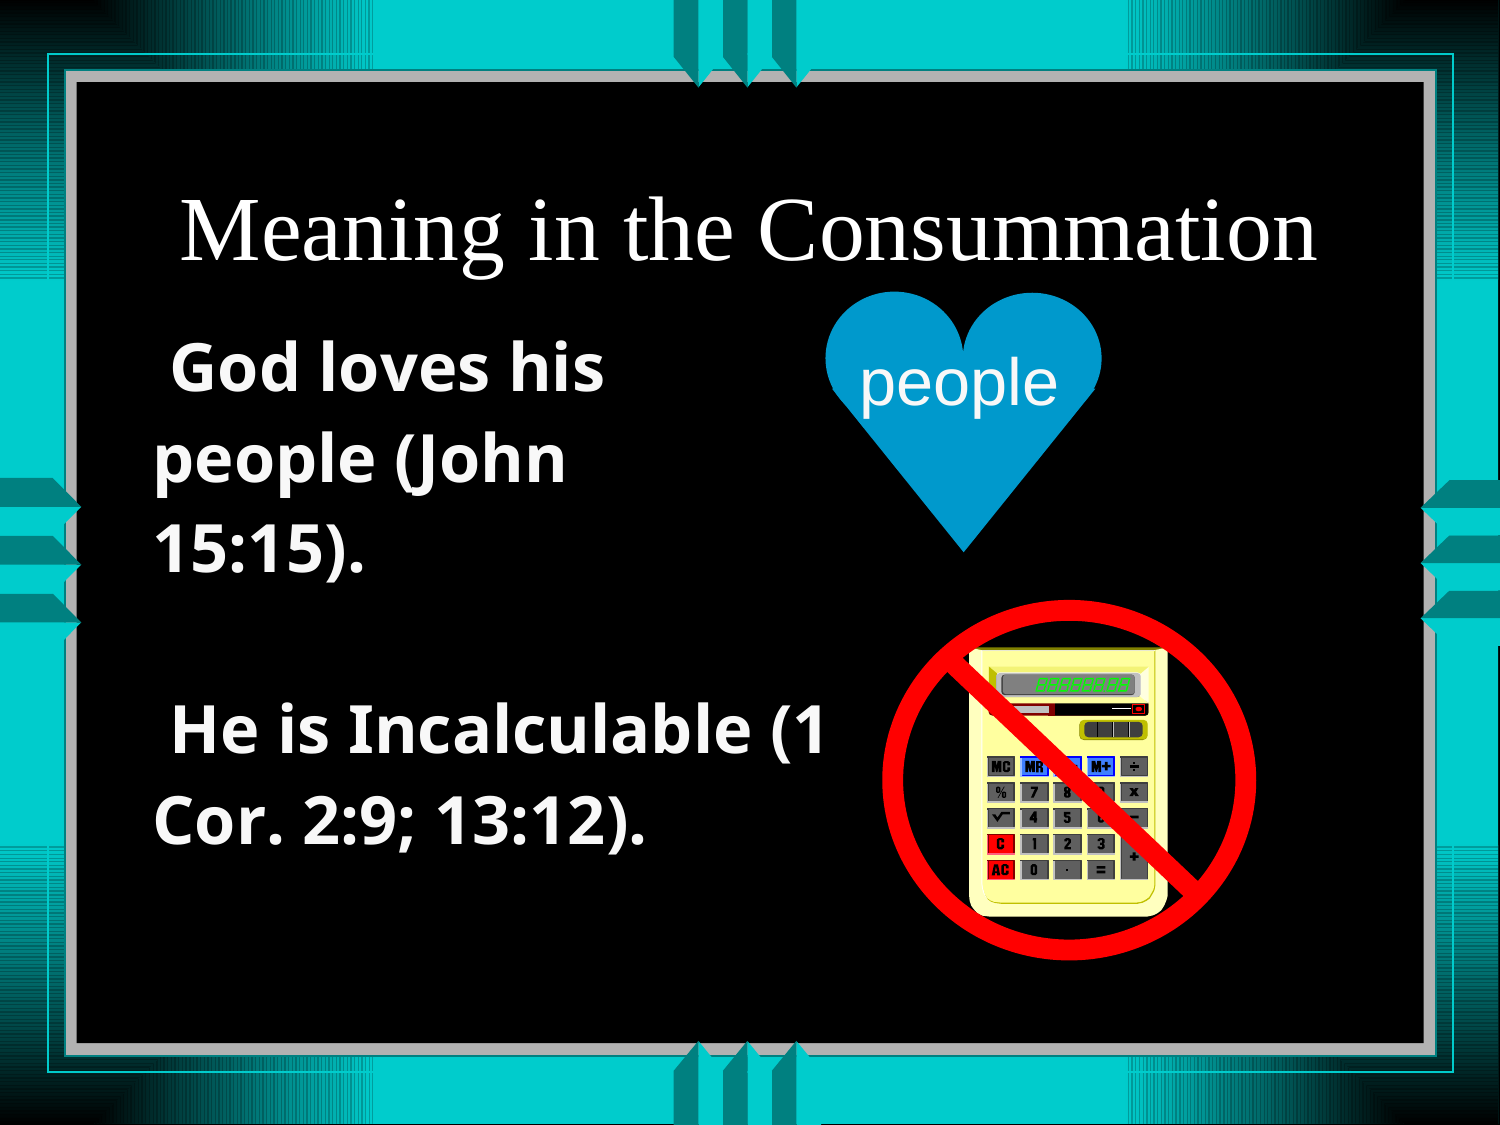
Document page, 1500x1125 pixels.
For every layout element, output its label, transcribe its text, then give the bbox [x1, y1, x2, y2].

text_box He is Incalculable (1 Cor. 2:9; 13:12). [137, 674, 913, 872]
chart [968, 693, 1168, 917]
text_box [863, 428, 1064, 553]
text_box [966, 292, 1098, 337]
chart [968, 647, 1168, 851]
text_box people [844, 337, 1122, 428]
title Meaning in the Consummation [112, 99, 1388, 288]
text_box God loves his people (John 15:15). [137, 312, 775, 601]
text_box [825, 291, 960, 404]
